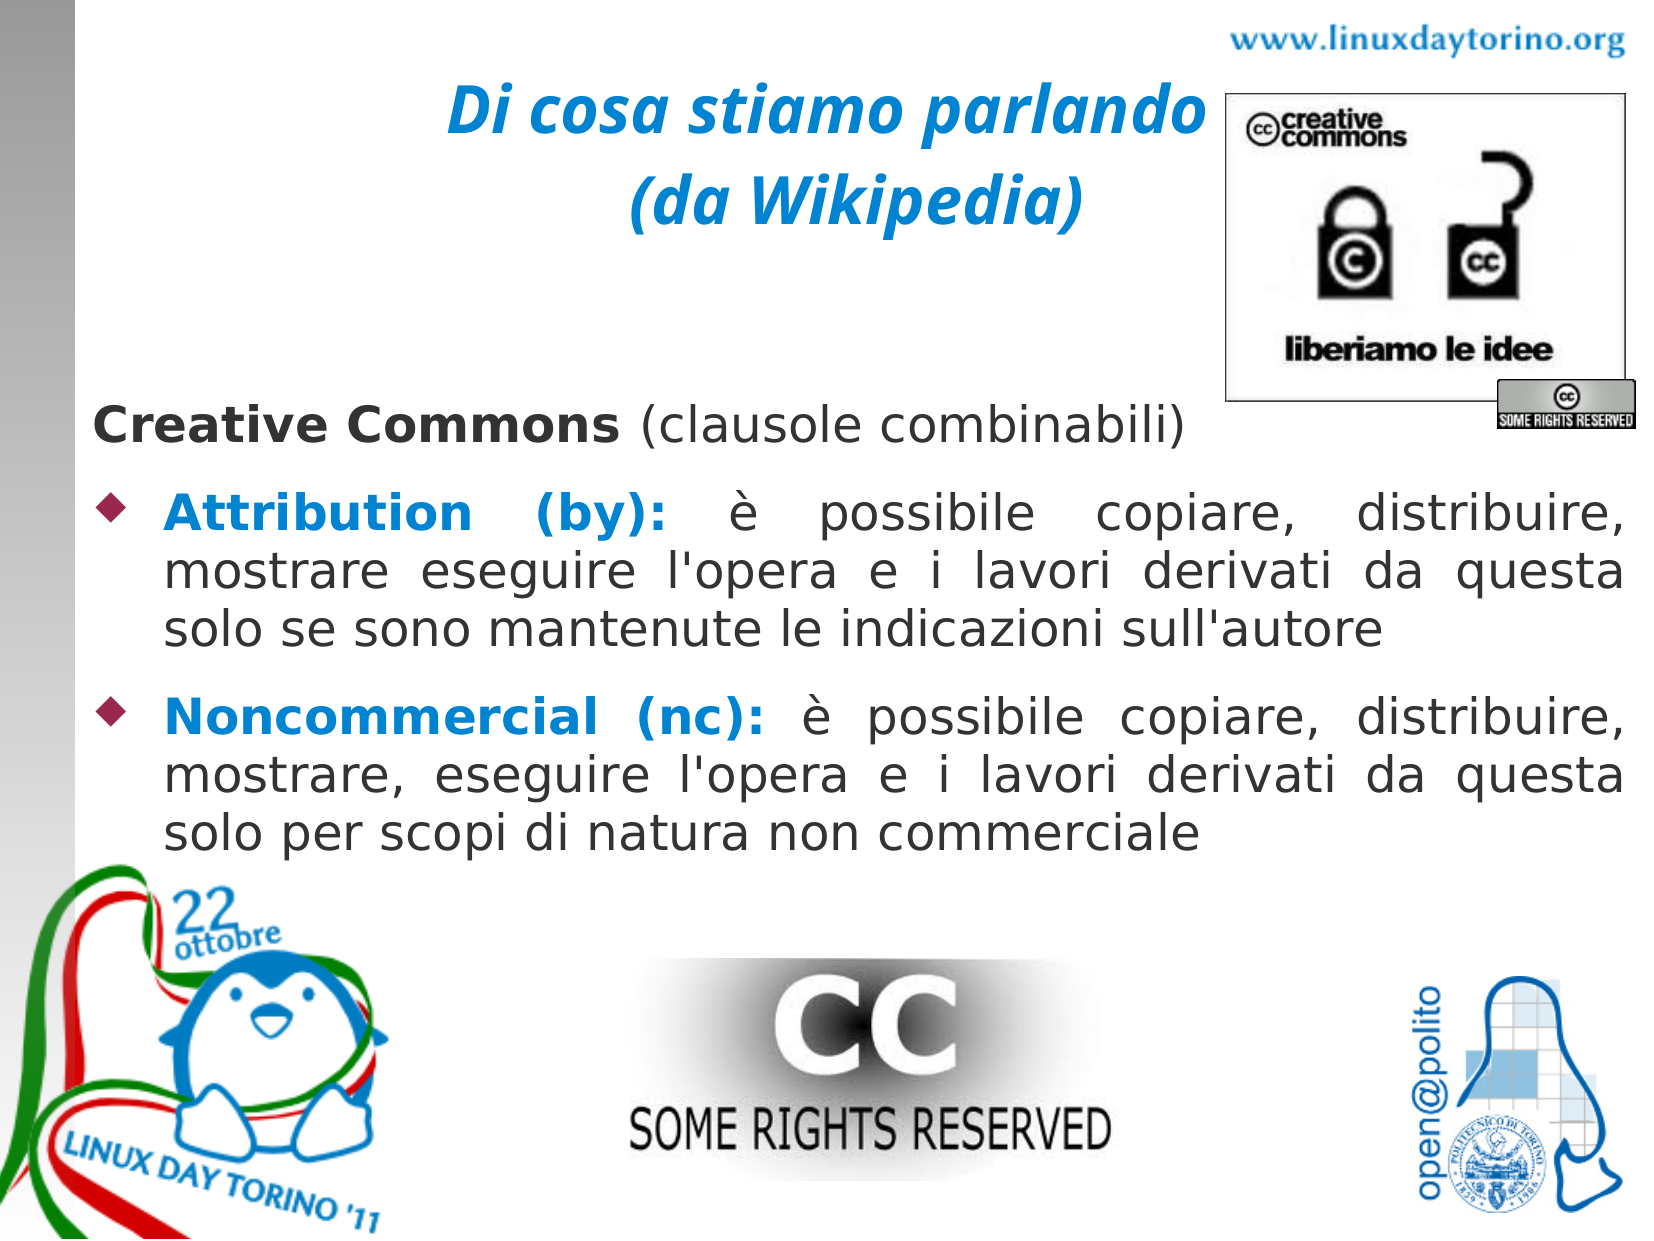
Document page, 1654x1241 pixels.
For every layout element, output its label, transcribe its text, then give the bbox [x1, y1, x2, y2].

picture [0, 0, 1654, 1241]
title Di cosa stiamo parlando (da Wikipedia) [121, 49, 1534, 257]
list Creative Commons (clausole combinabili) Attribution (by): è possibile copiare, distribuire, mostrare eseguire l'opera e i lavori derivati da questa solo se sono mantenute le indicazioni sull'autore Noncommercial (nc): è possibile copiare, distribuire, mostrare, eseguire l'opera e i lavori derivati da questa solo per scopi di natura non commerciale [80, 396, 1628, 879]
